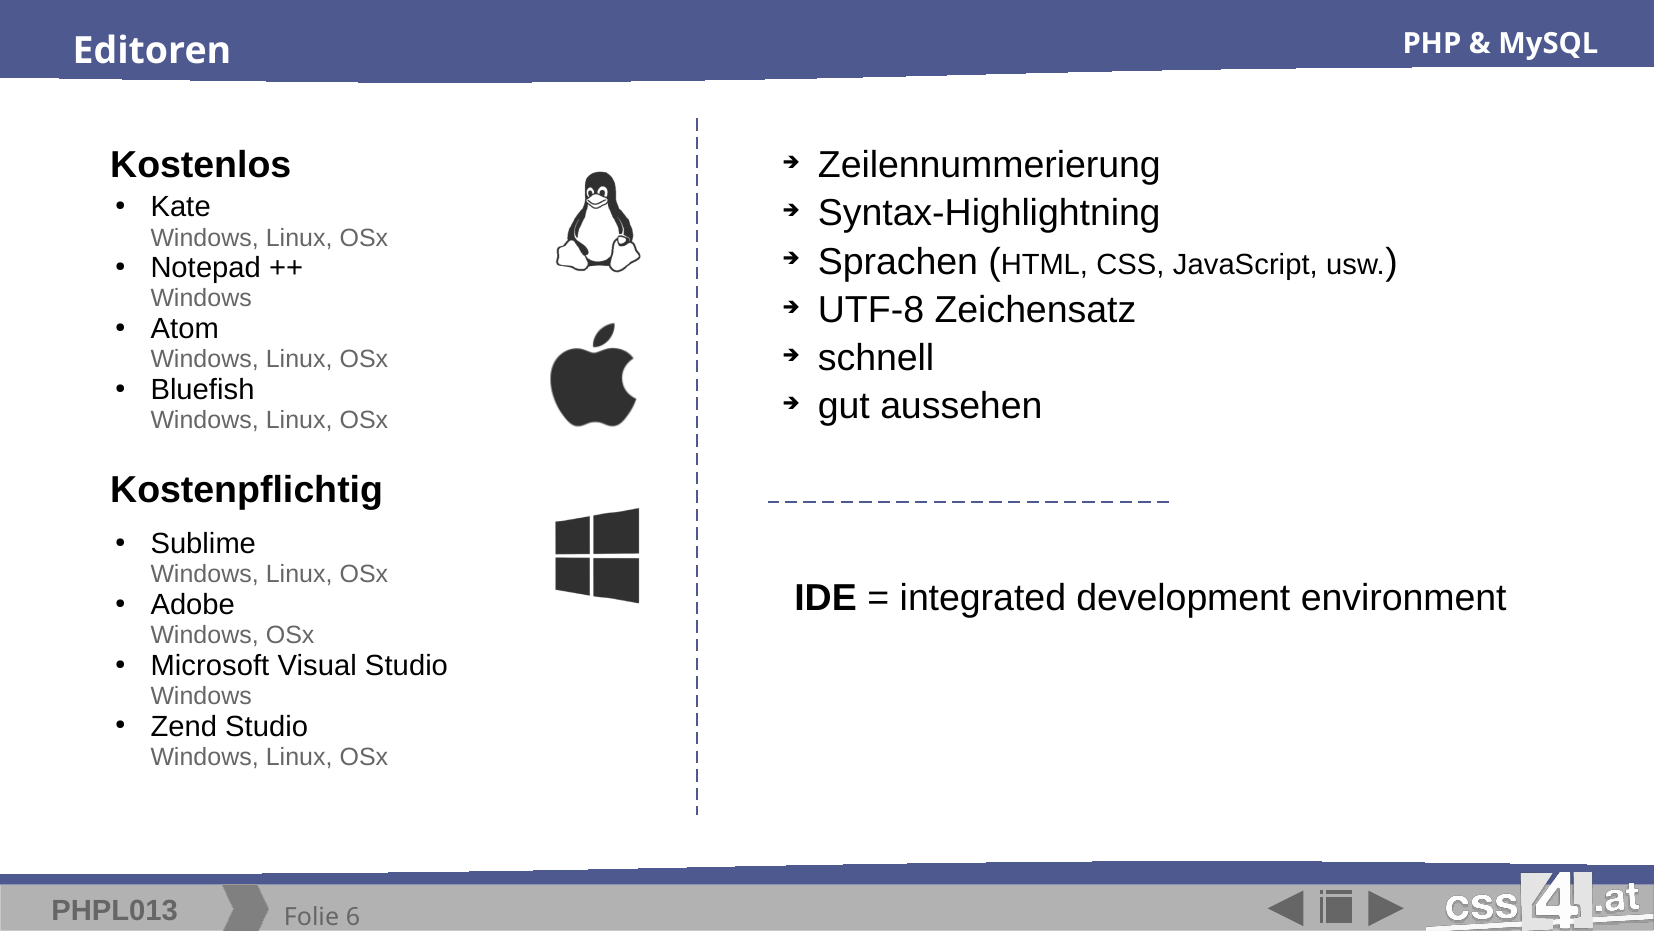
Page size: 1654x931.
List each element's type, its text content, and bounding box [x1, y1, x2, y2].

text_box PHPL013 [36, 886, 209, 931]
text_box PHP & MySQL [1387, 15, 1619, 60]
text_box Kate Windows, Linux, OSx Notepad ++ Windows Atom Windows, Linux, OSx Bluefish Windows, Linux, OSx [100, 183, 404, 441]
text_box [0, 861, 1654, 931]
text_box Editoren [57, 16, 469, 69]
text_box Kostenpflichtig [95, 460, 399, 518]
text_box IDE = integrated development environment [779, 569, 1522, 626]
text_box Kostenlos [95, 135, 307, 193]
text_box Zeilennummerierung Syntax-Highlightning Sprachen (HTML, CSS, JavaScript, usw.) UTF-8 Zeichensatz schnell gut aussehen [767, 129, 1413, 435]
picture [542, 496, 650, 615]
picture [531, 153, 662, 284]
picture [513, 311, 668, 438]
text_box [0, 0, 1654, 83]
text_box Sublime Windows, Linux, OSx Adobe Windows, OSx Microsoft Visual Studio Windows Zend Studio Windows, Linux, OSx [100, 519, 464, 778]
picture [1426, 872, 1654, 931]
text_box Folie 111 [269, 891, 542, 931]
